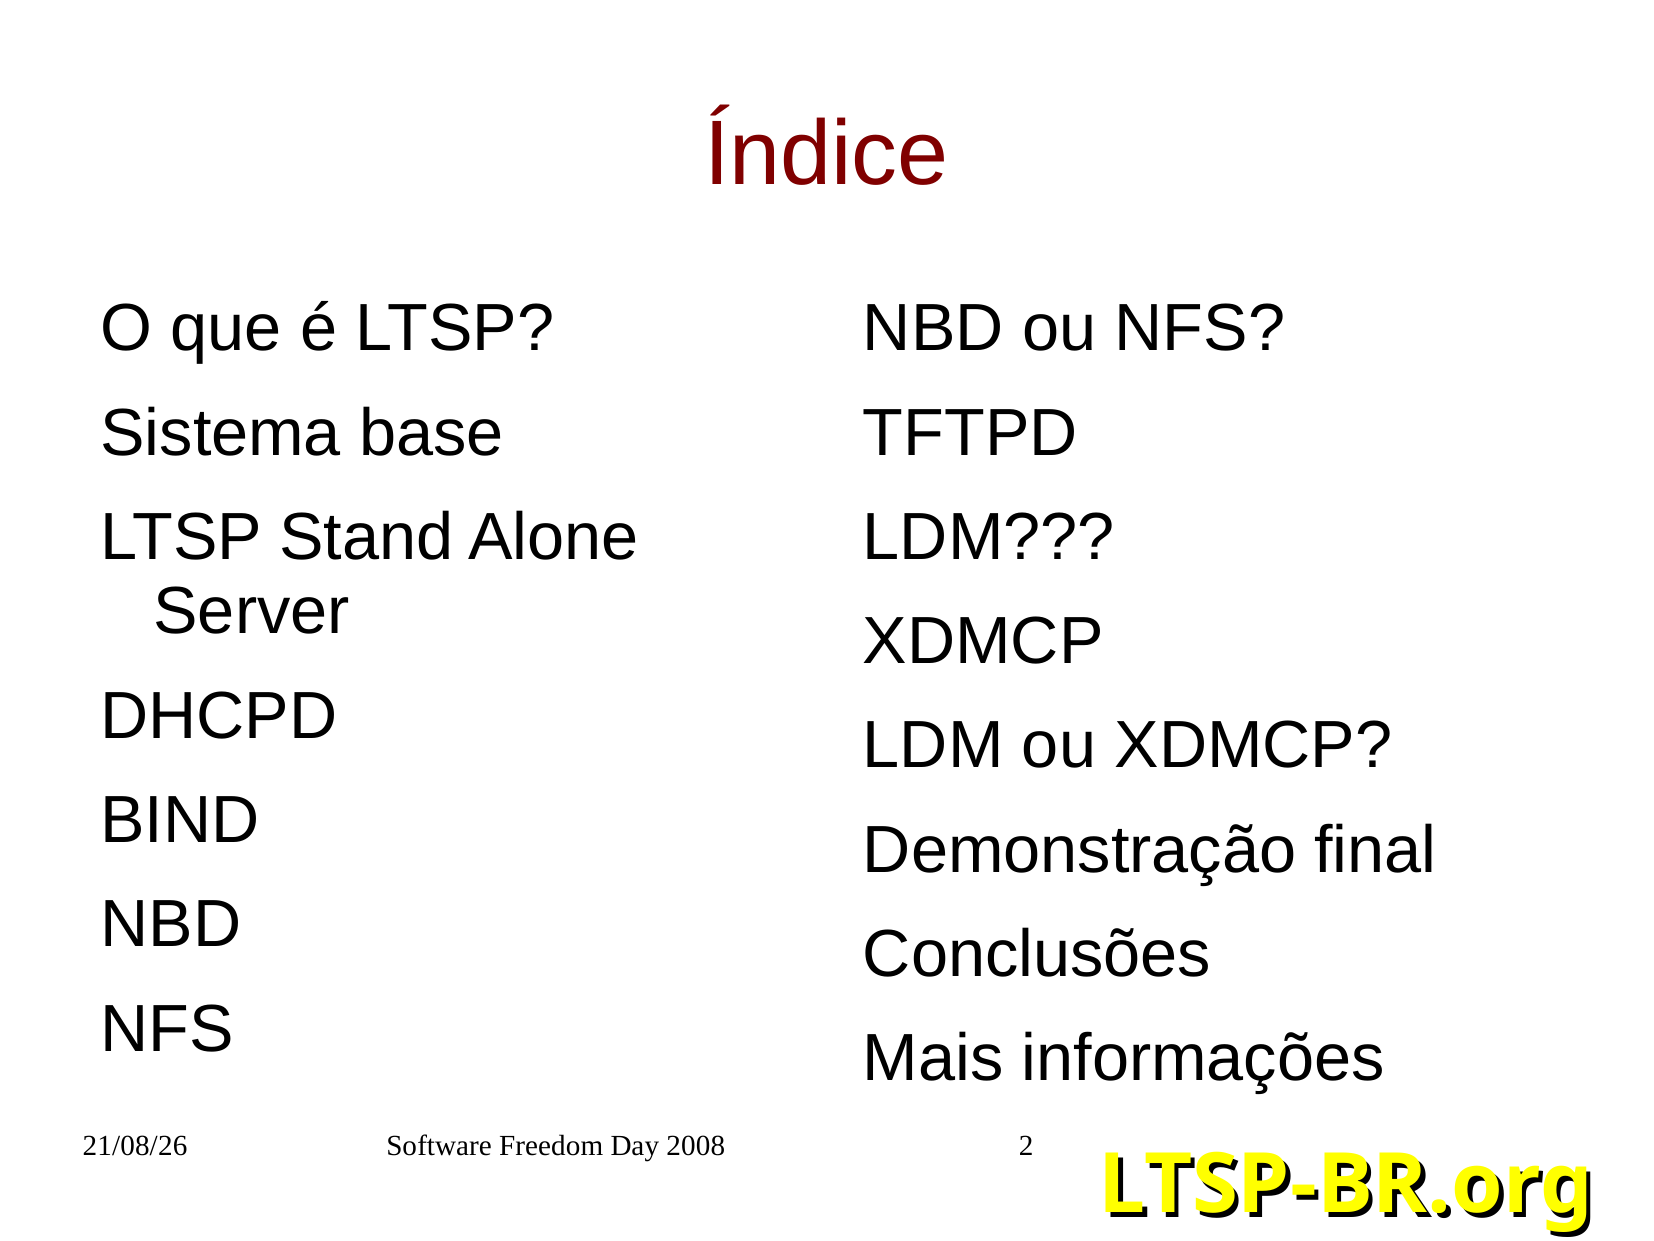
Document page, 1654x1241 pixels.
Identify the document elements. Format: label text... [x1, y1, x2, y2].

title Índice [82, 49, 1571, 257]
list NBD ou NFS? TFTPD LDM??? XDMCP LDM ou XDMCP? Demonstração final Conclusões Mais informações [845, 290, 1572, 1096]
list O que é LTSP? Sistema base LTSP Stand Alone Server DHCPD BIND NBD NFS [82, 290, 809, 1109]
